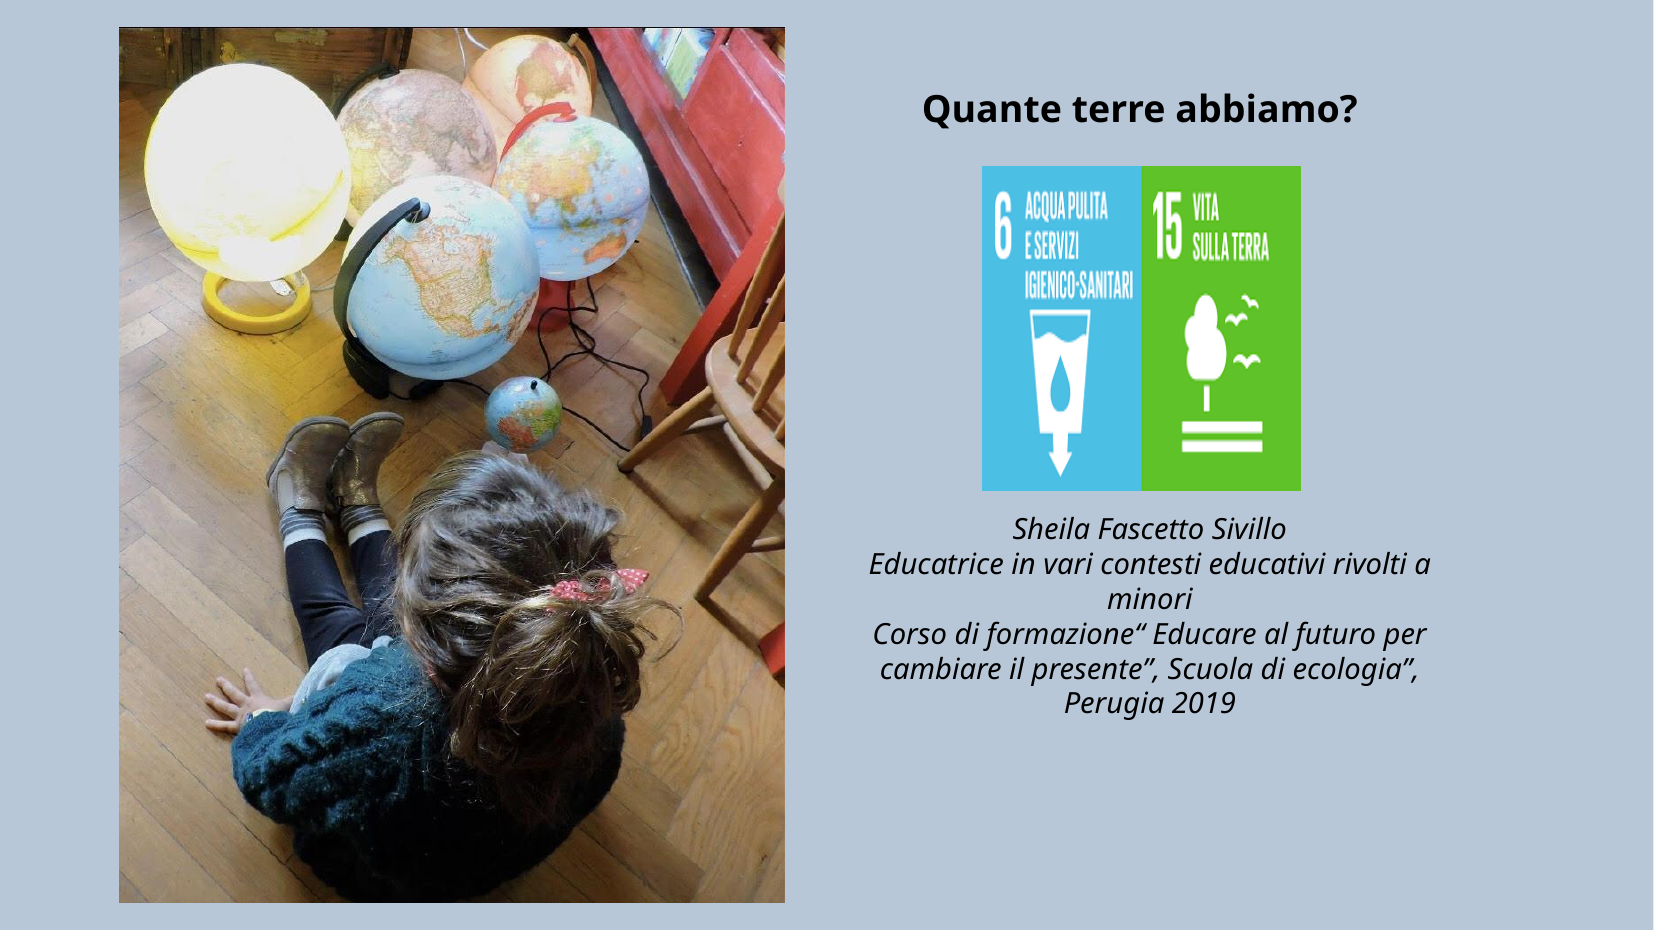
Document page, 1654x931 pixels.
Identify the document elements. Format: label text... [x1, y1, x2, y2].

text_box Sheila Fascetto Sivillo Educatrice in vari contesti educativi rivolti a minori Corso di formazione“ Educare al futuro per cambiare il presente”, Scuola di ecologia”, Perugia 2019 [826, 495, 1474, 594]
picture [119, 27, 785, 903]
picture [982, 166, 1301, 491]
text_box Quante terre abbiamo? [906, 70, 1393, 167]
